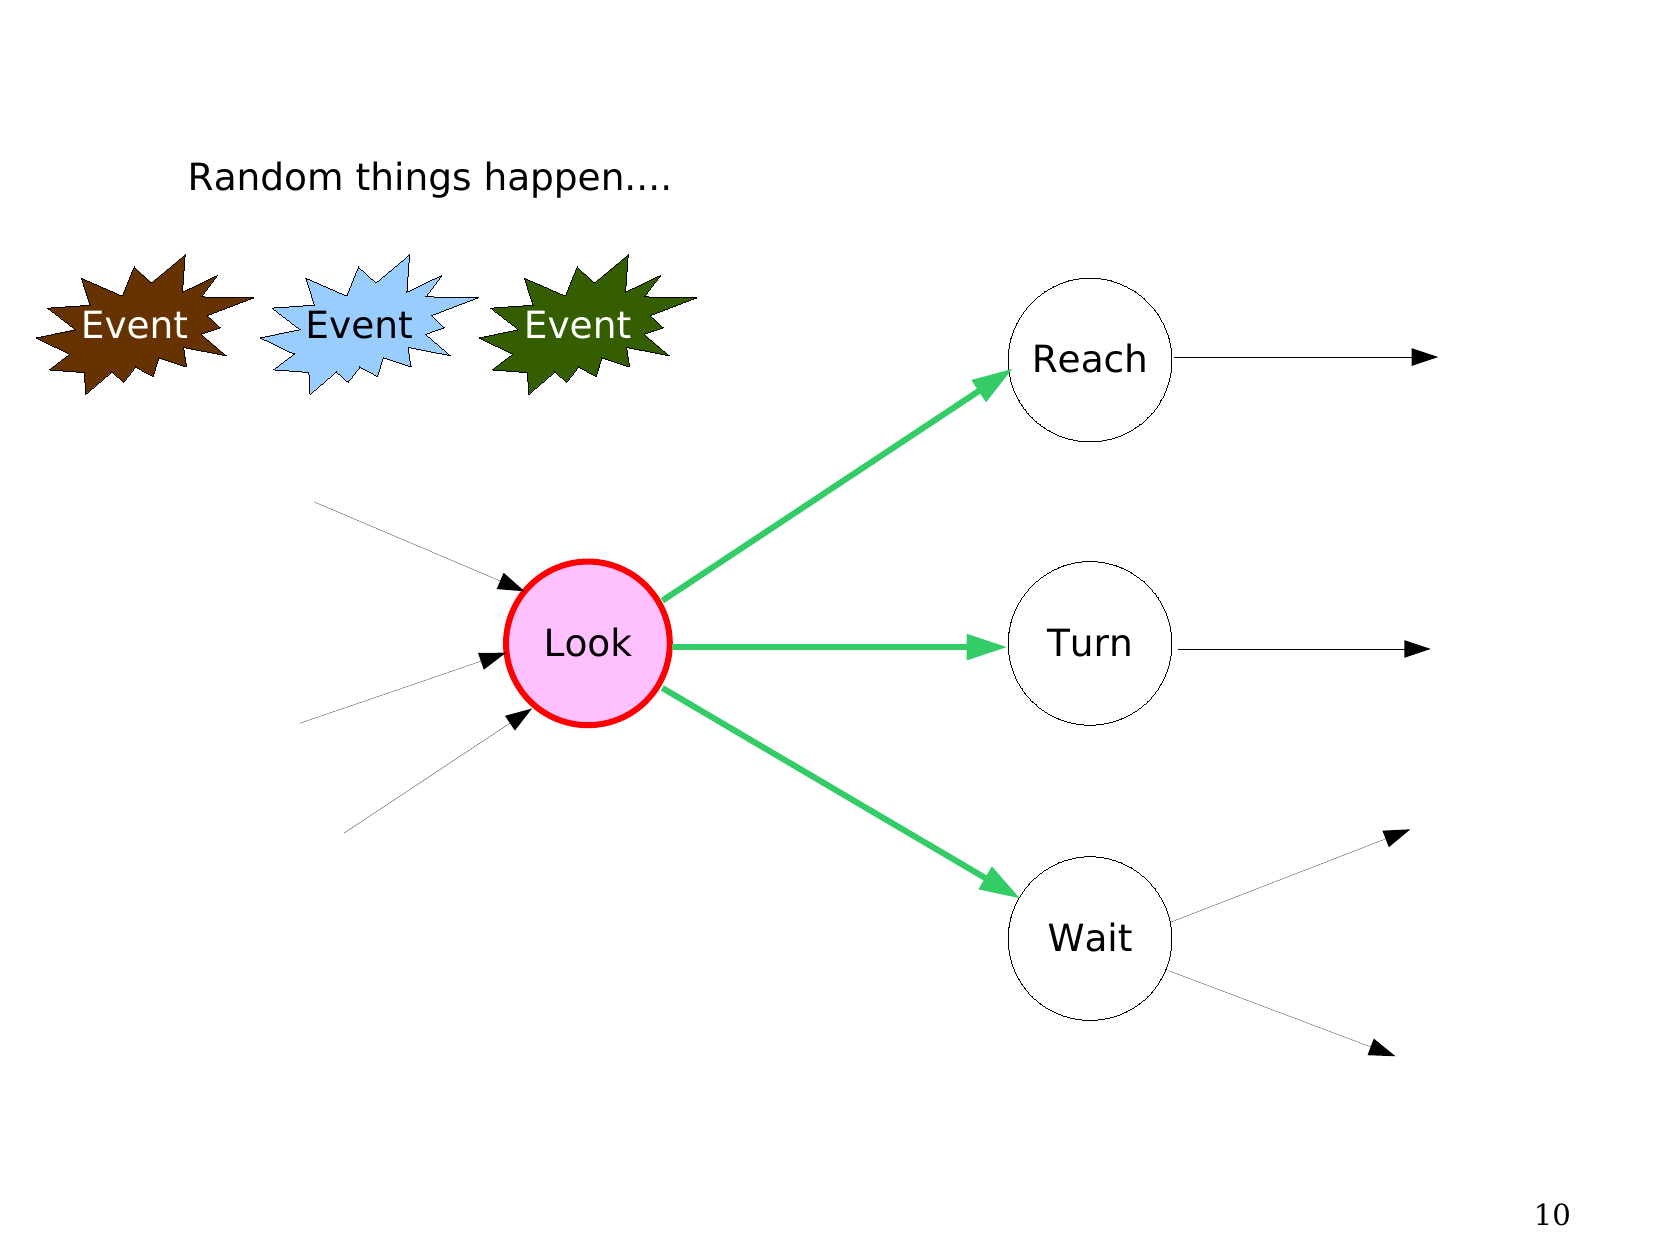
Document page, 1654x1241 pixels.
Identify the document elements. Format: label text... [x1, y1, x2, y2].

text_box Wait [1008, 856, 1172, 1021]
text_box Reach [1008, 278, 1172, 442]
text_box Event [479, 254, 697, 395]
text_box Event [260, 254, 479, 395]
text_box Event [36, 254, 254, 395]
text_box Turn [1008, 561, 1172, 726]
text_box Random things happen.... [172, 148, 1065, 208]
text_box Look [506, 561, 670, 726]
